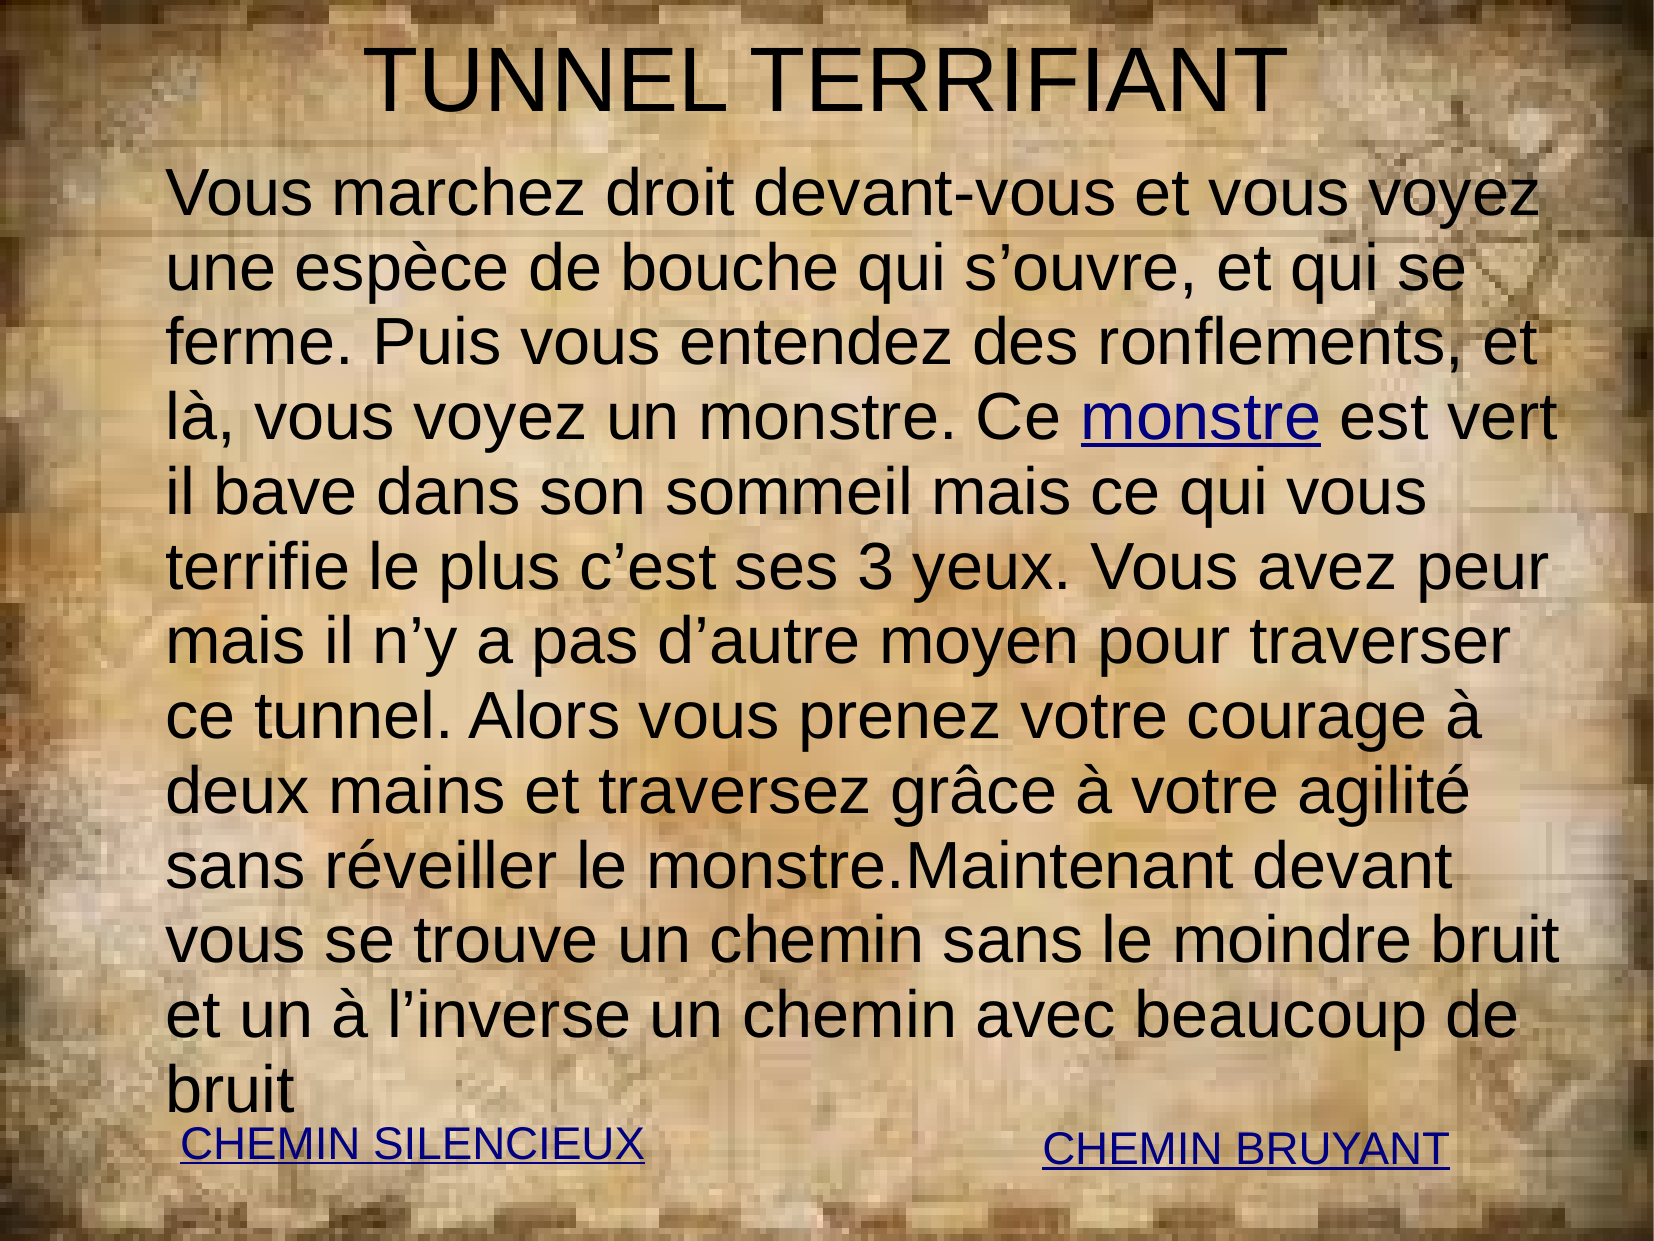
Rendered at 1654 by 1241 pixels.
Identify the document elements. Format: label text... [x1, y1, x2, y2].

text_box CHEMIN SILENCIEUX [165, 1110, 674, 1177]
picture [207, 875, 224, 884]
picture [710, 875, 729, 884]
picture [969, 875, 986, 884]
text_box CHEMIN BRUYANT [1027, 1115, 1595, 1182]
picture [397, 875, 402, 883]
title TUNNEL TERRIFIANT [94, 0, 1583, 154]
picture [1261, 875, 1278, 884]
picture [1369, 875, 1386, 884]
picture [0, 0, 1654, 1241]
picture [1150, 875, 1167, 884]
list Vous marchez droit devant-vous et vous voyez une espèce de bouche qui s’ouvre, et qui se ferme. Puis vous entendez des ronflements, et là, vous voyez un monstre. Ce monstre est vert il bave dans son sommeil mais ce qui vous terrifie le plus c’est ses 3 yeux. Vous avez peur mais il n’y a pas d’autre moyen pour traverser ce tunnel. Alors vous prenez votre courage à deux mains et traversez grâce à votre agilité sans réveiller le monstre.Maintenant devant vous se trouve un chemin sans le moindre bruit et un à l’inverse un chemin avec beaucoup de bruit [94, 154, 1583, 875]
picture [1340, 875, 1345, 883]
